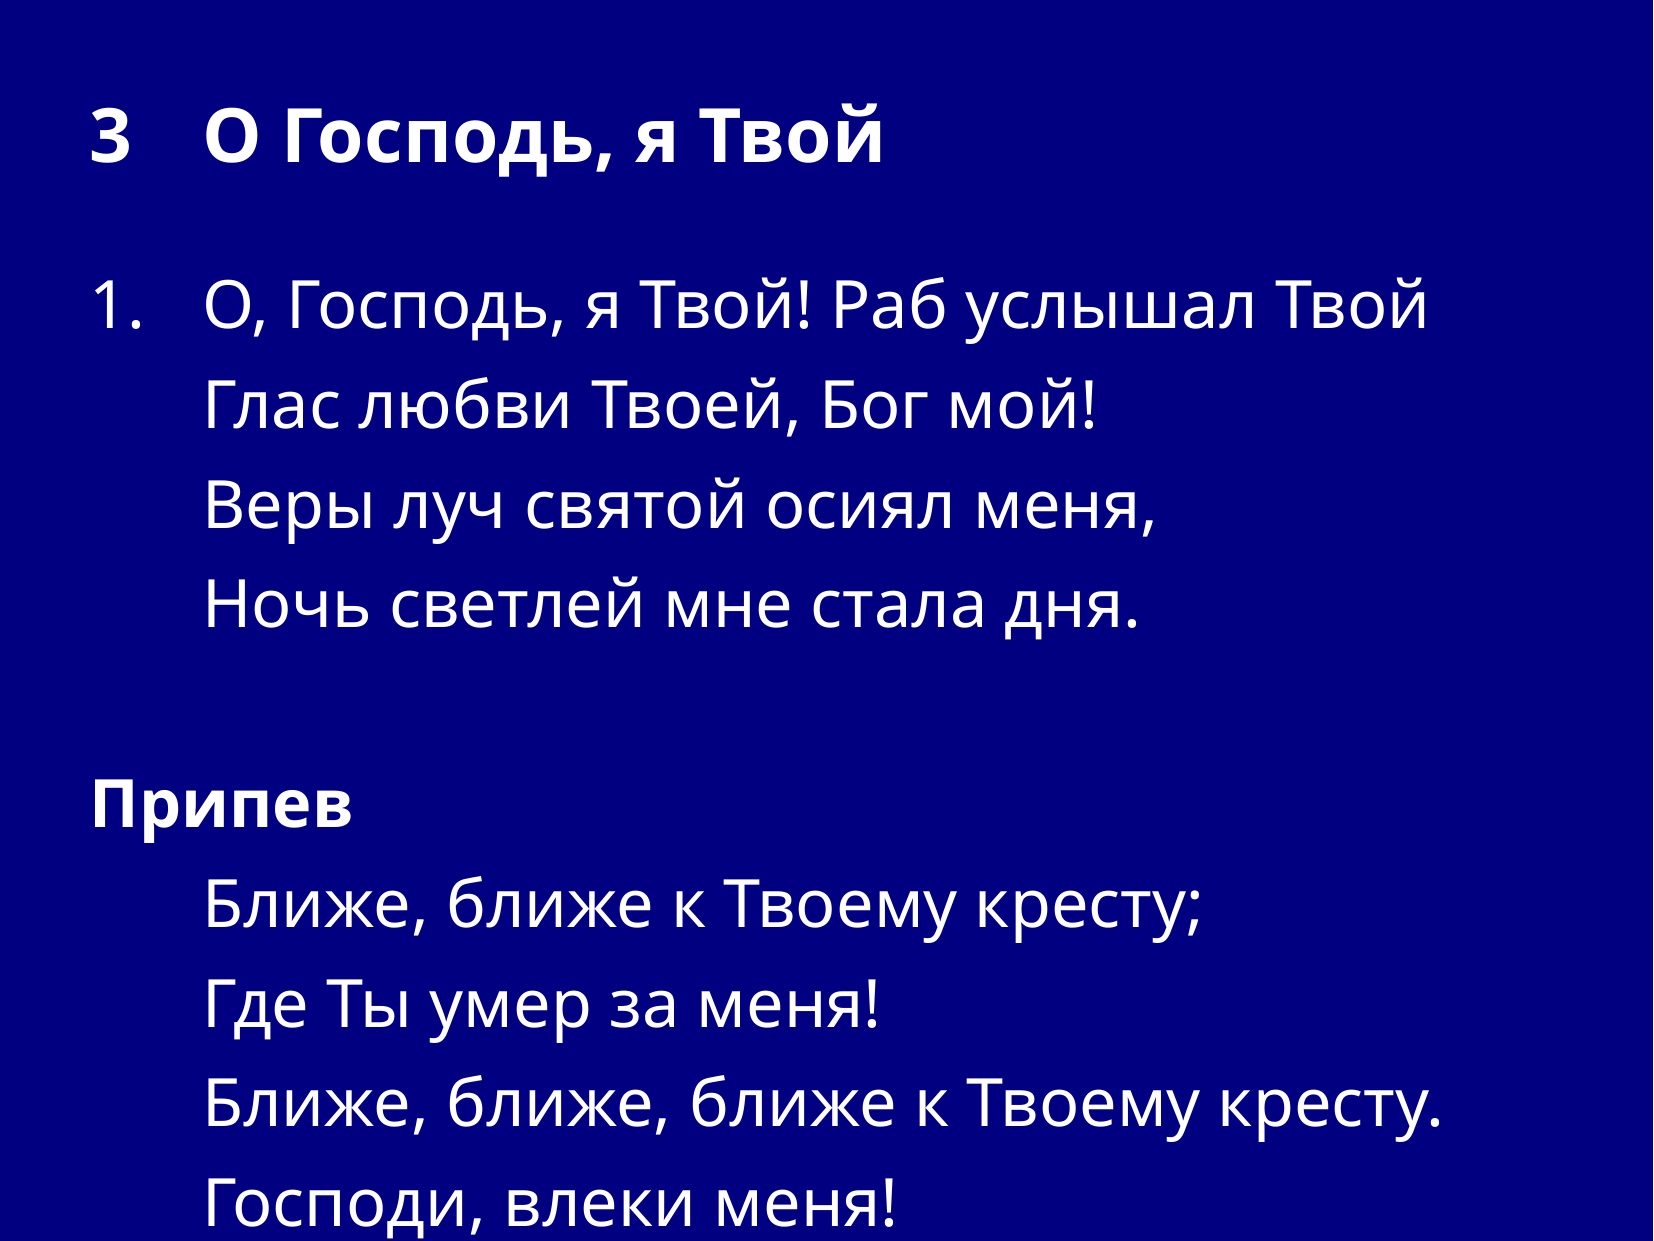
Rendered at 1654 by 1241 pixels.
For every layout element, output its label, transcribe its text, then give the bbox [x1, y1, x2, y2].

text_box 1. О, Господь, я Твой! Раб услышал Твой Глас любви Твоей, Бог мой! Веры луч святой осиял меня, Ночь светлей мне стала дня. Припев Ближе, ближе к Твоему кресту; Где Ты умер за меня! Ближе, ближе, ближе к Твоему кресту. Господи, влеки меня! [75, 150, 1653, 1163]
text_box 3 О Господь, я Твой [75, 75, 1576, 188]
